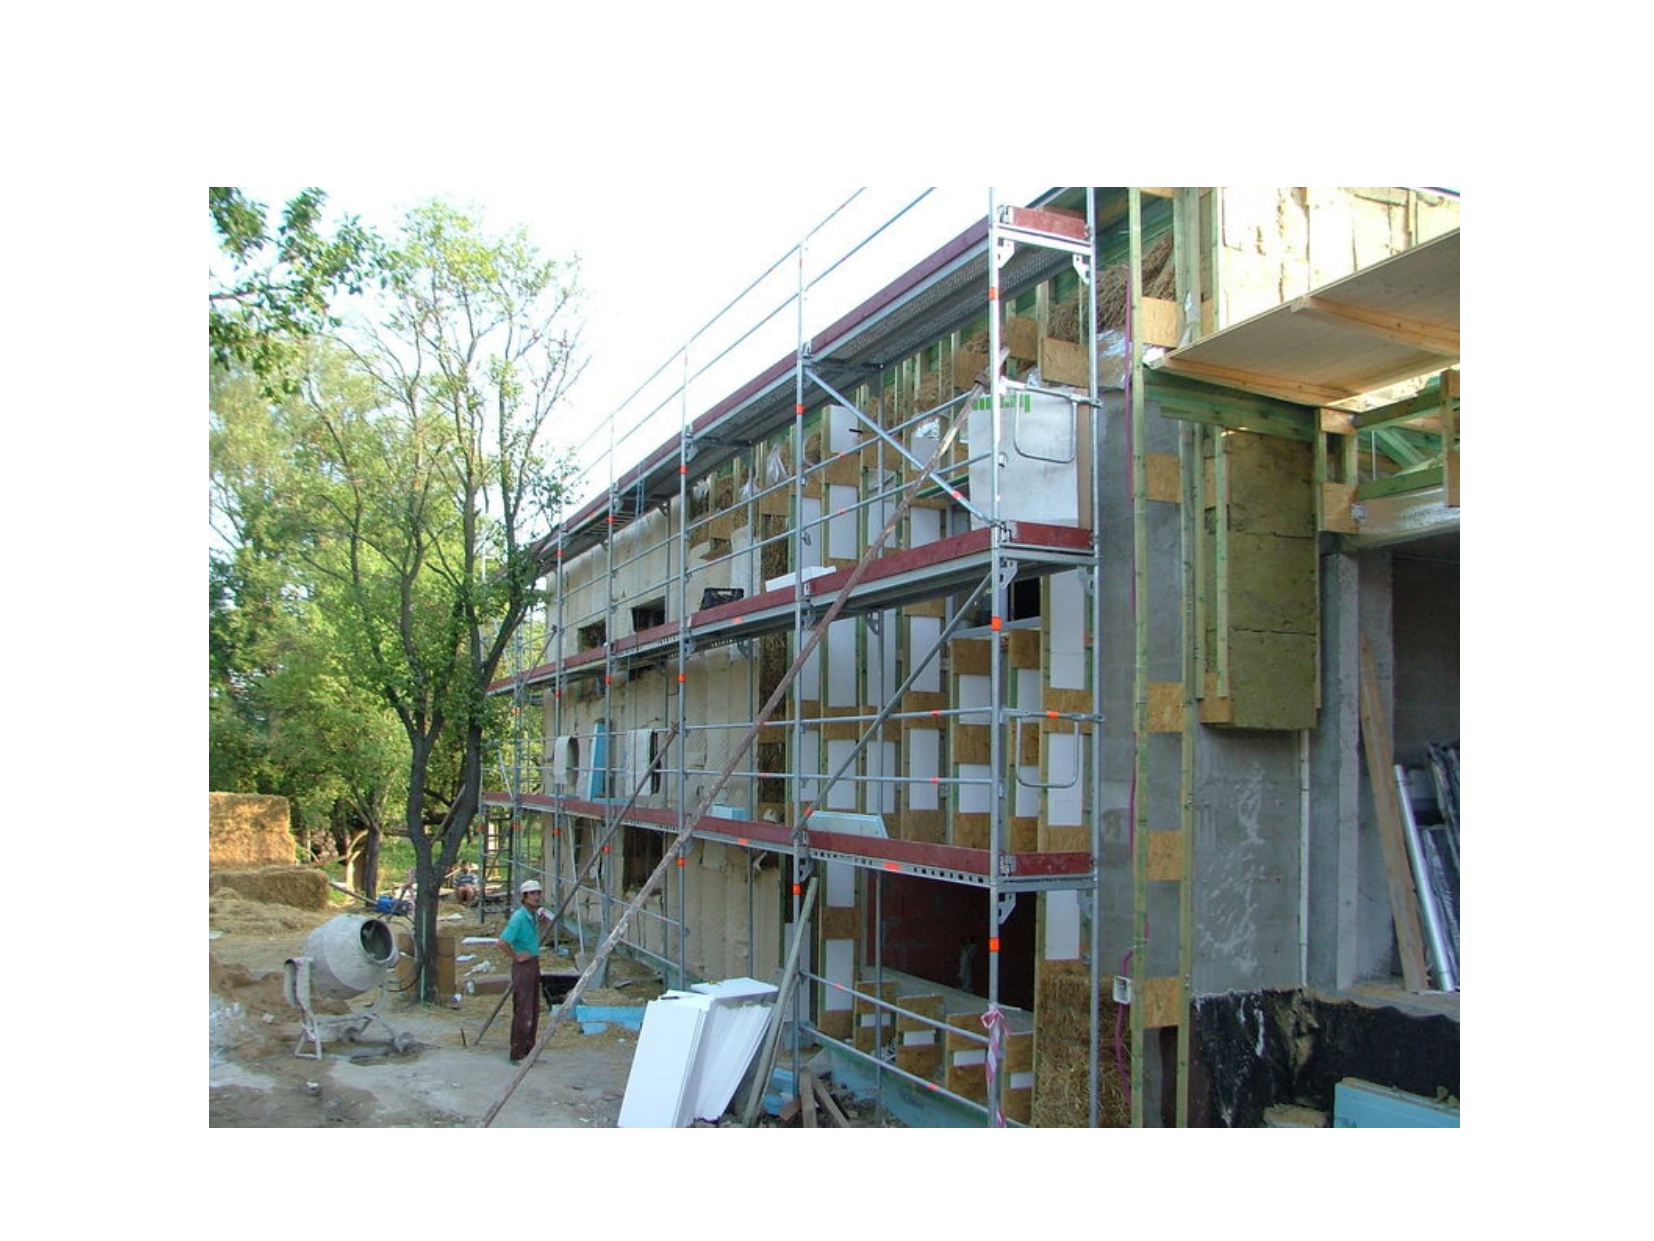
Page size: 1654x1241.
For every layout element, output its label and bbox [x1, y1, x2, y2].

picture [209, 187, 1460, 1129]
